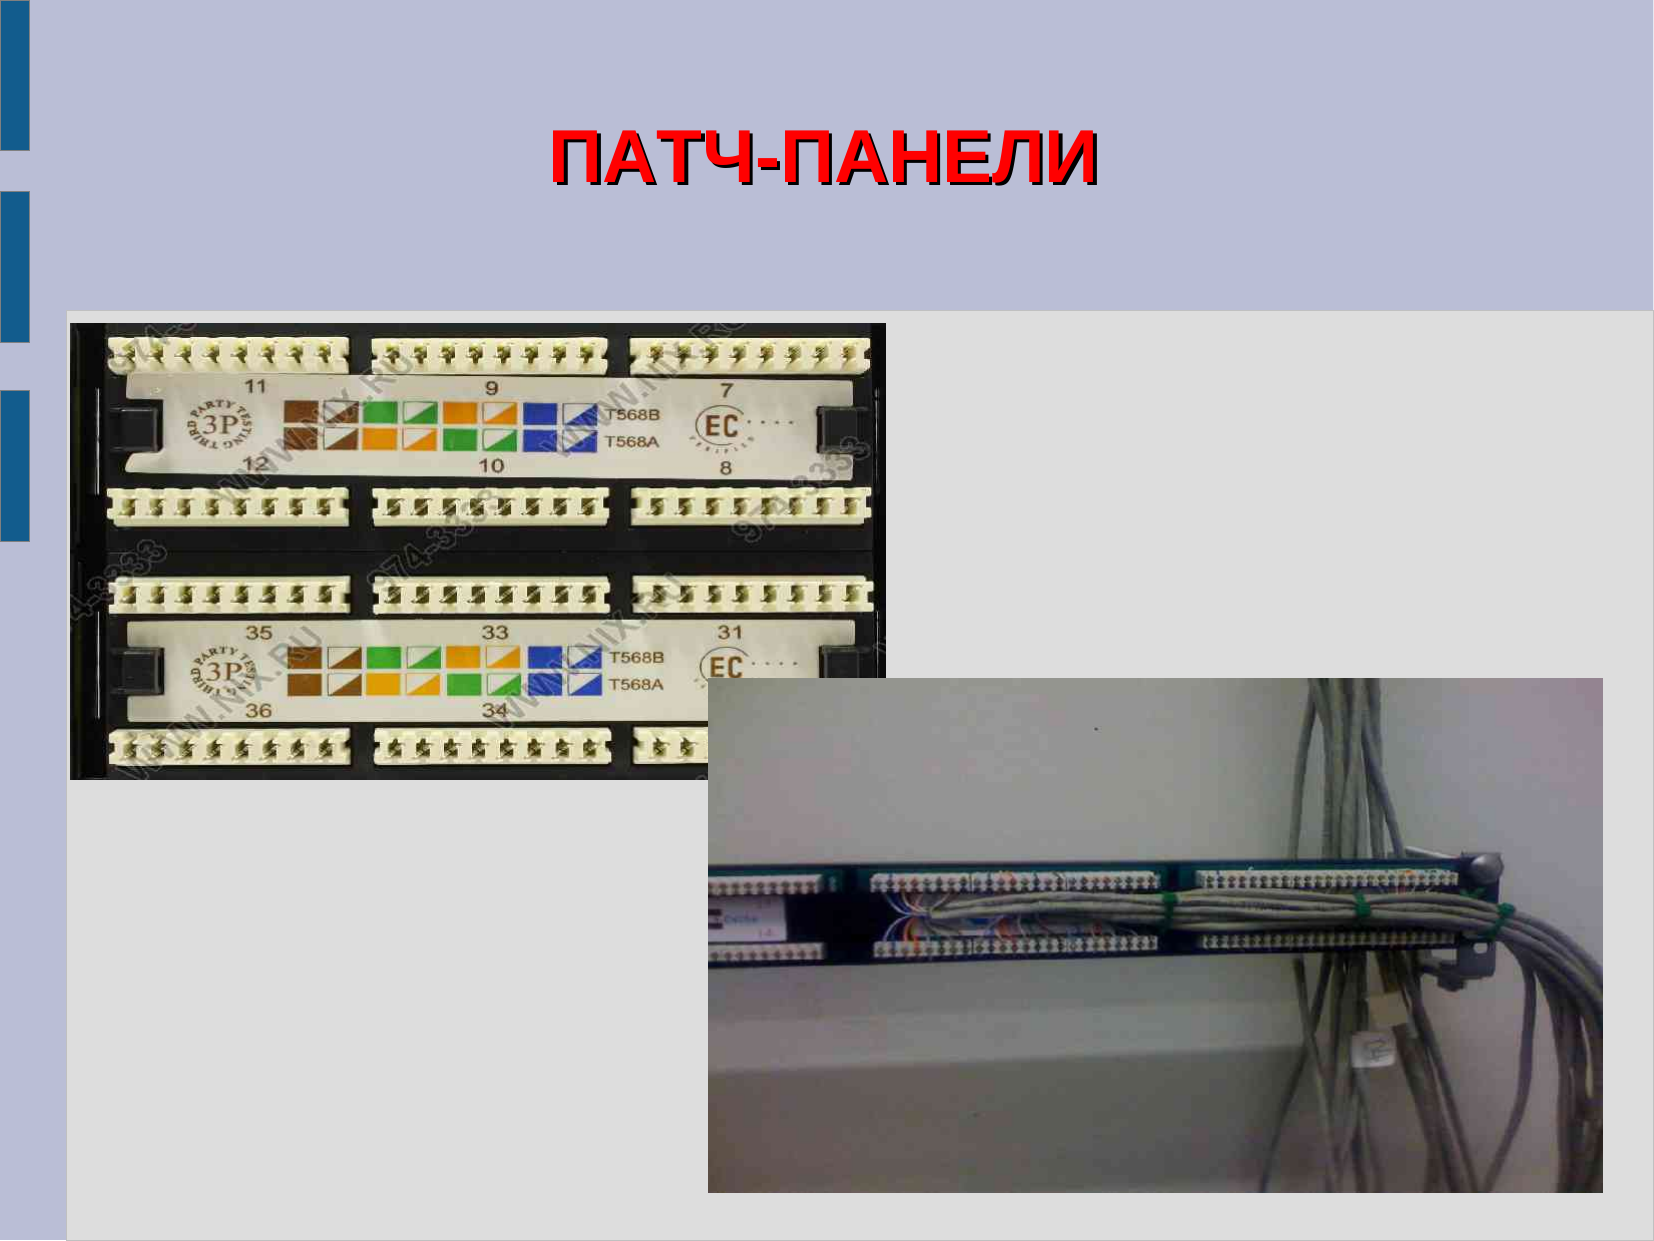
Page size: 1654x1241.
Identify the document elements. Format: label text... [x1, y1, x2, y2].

picture [70, 323, 1603, 1193]
title ПАТЧ-ПАНЕЛИ [118, 52, 1531, 260]
